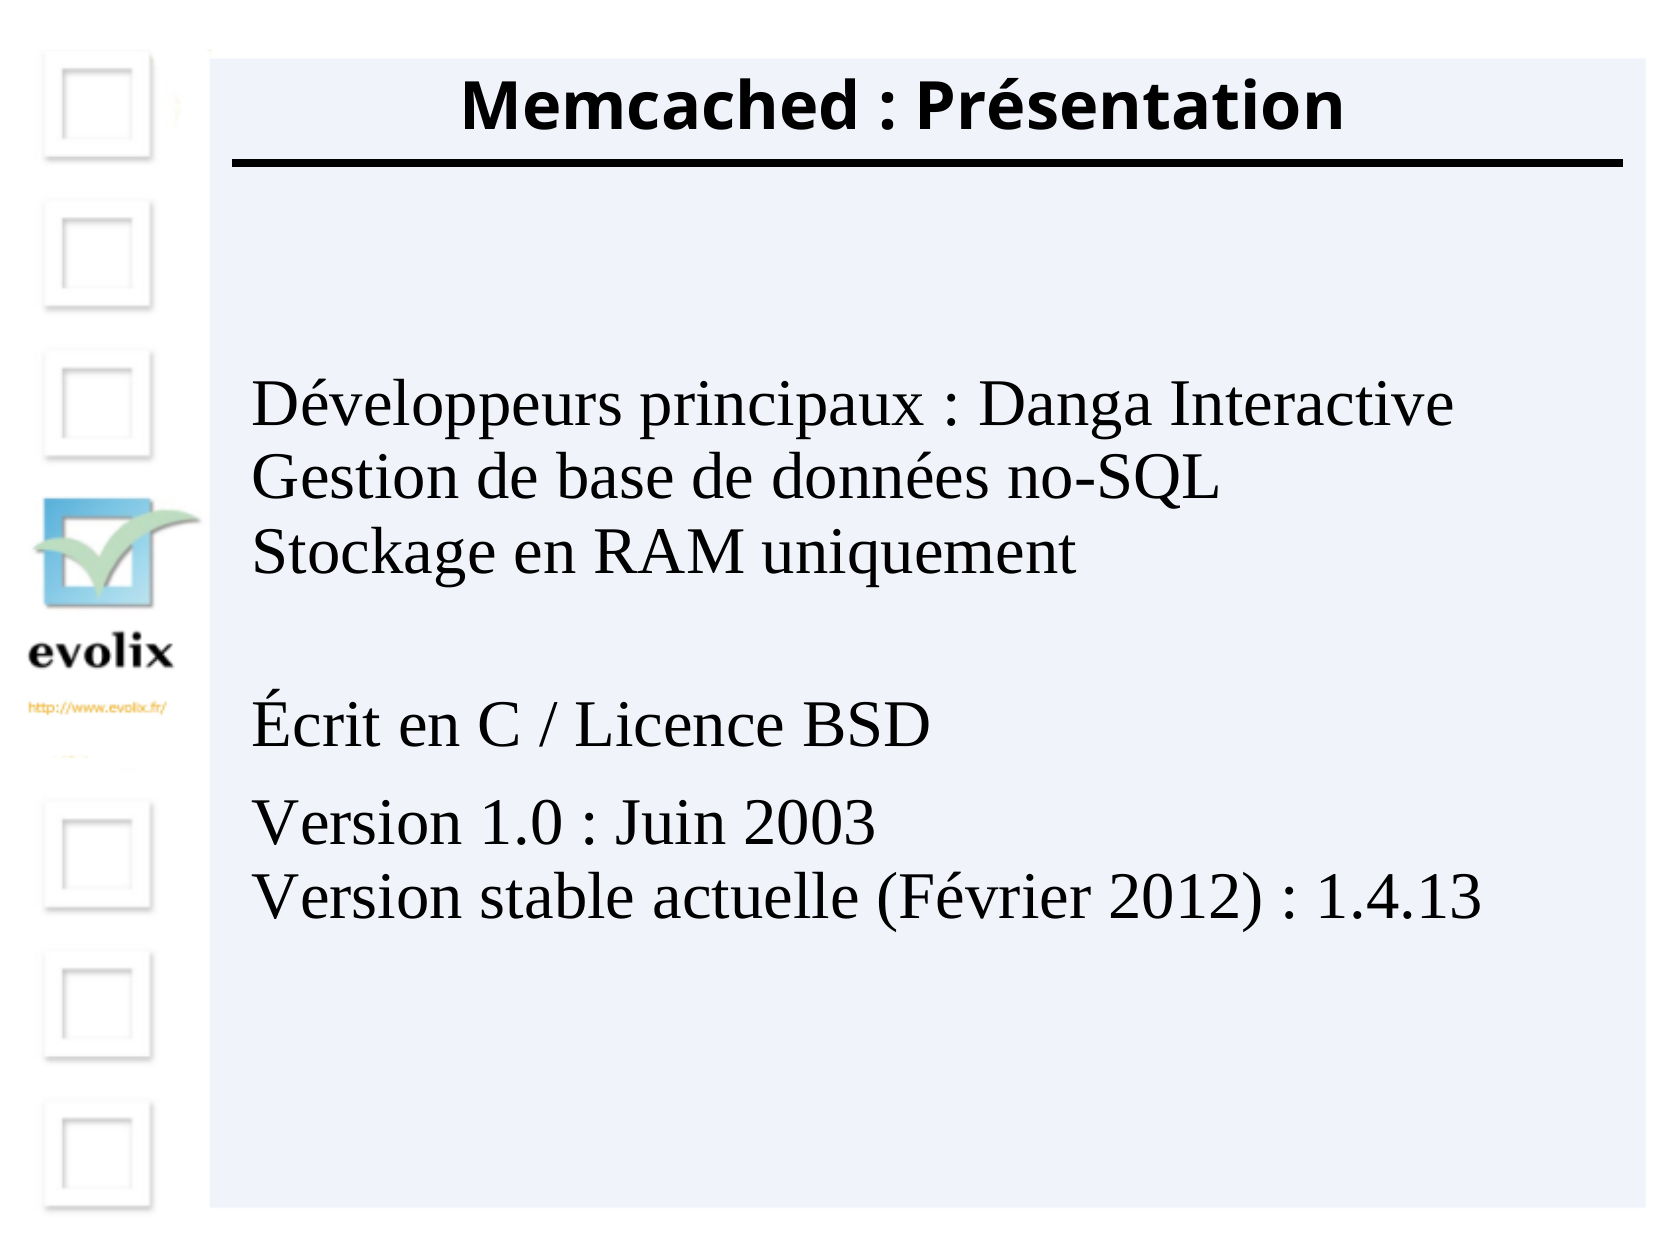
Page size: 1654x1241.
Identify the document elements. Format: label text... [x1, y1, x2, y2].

title Memcached : Présentation [415, 0, 1391, 209]
picture [0, 49, 1654, 1218]
subtitle Développeurs principaux : Danga Interactive Gestion de base de données no-SQL Stockage en RAM uniquement Écrit en C / Licence BSD Version 1.0 : Juin 2003 Version stable actuelle (Février 2012) : 1.4.13 [251, 255, 1638, 1139]
